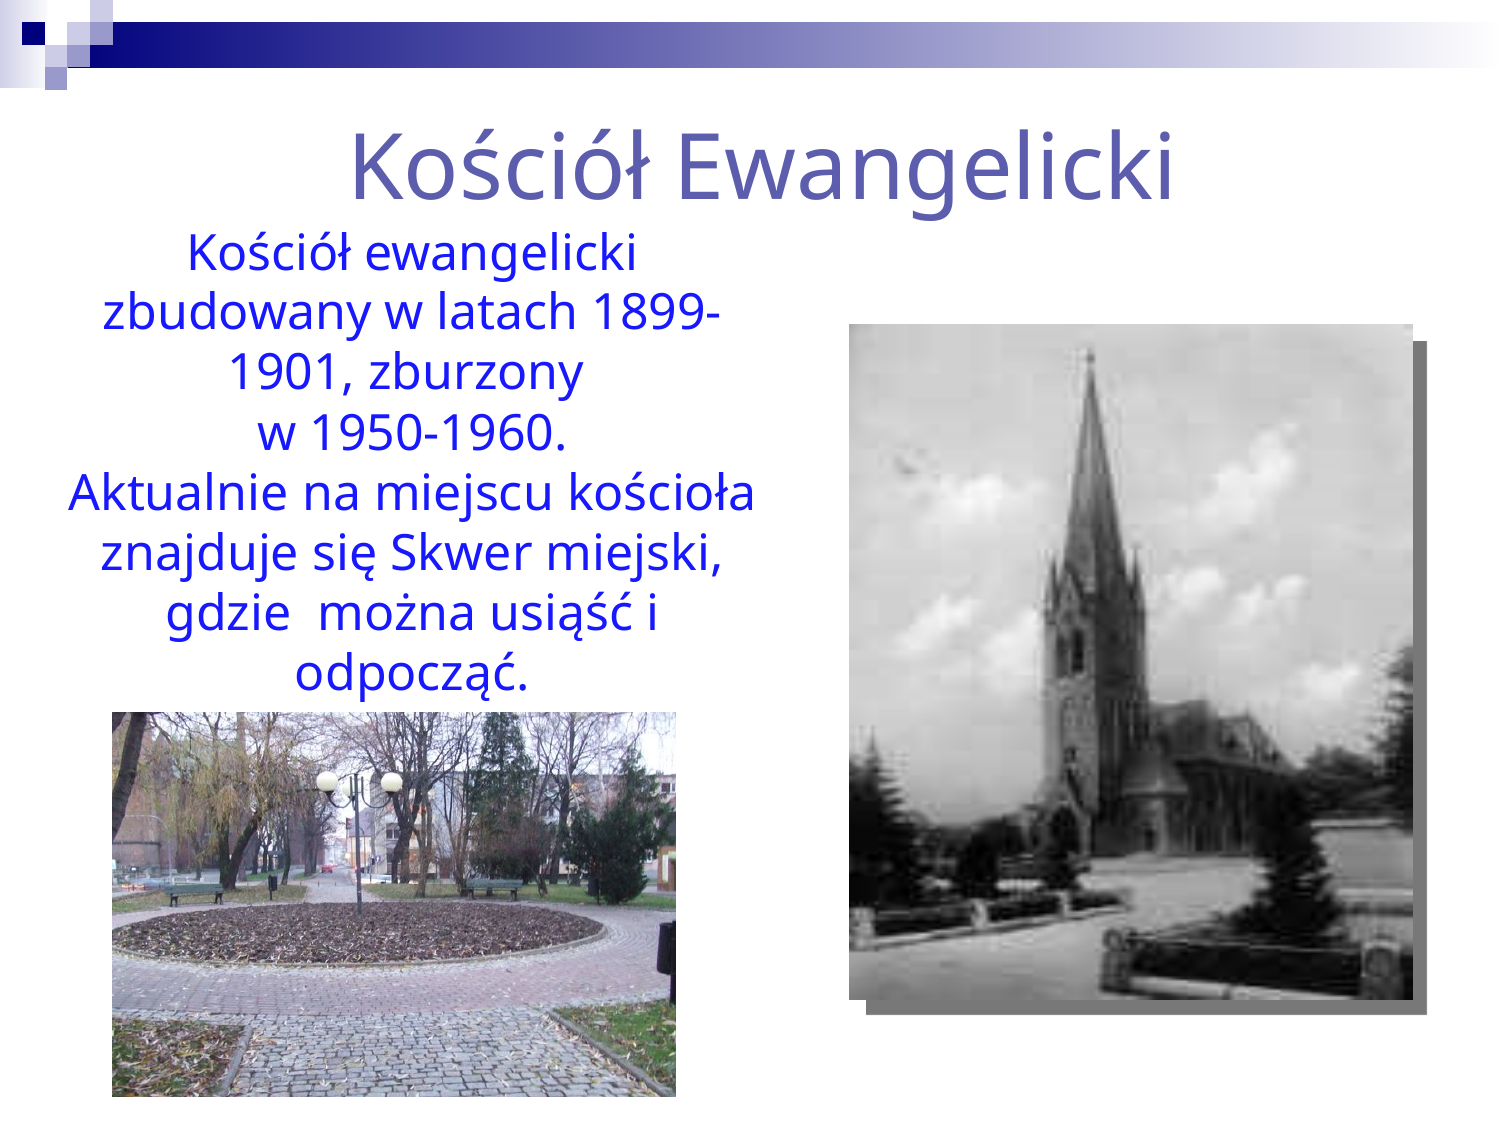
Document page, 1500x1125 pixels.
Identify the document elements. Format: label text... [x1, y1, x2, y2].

text_box Kościół ewangelicki zbudowany w latach 1899-1901, zburzony w 1950-1960. Aktualnie na miejscu kościoła znajduje się Skwer miejski, gdzie można usiąść i odpocząć. [38, 212, 788, 708]
picture [112, 712, 676, 1097]
text_box Kościół Ewangelicki [332, 100, 1193, 225]
picture [849, 324, 1413, 1000]
